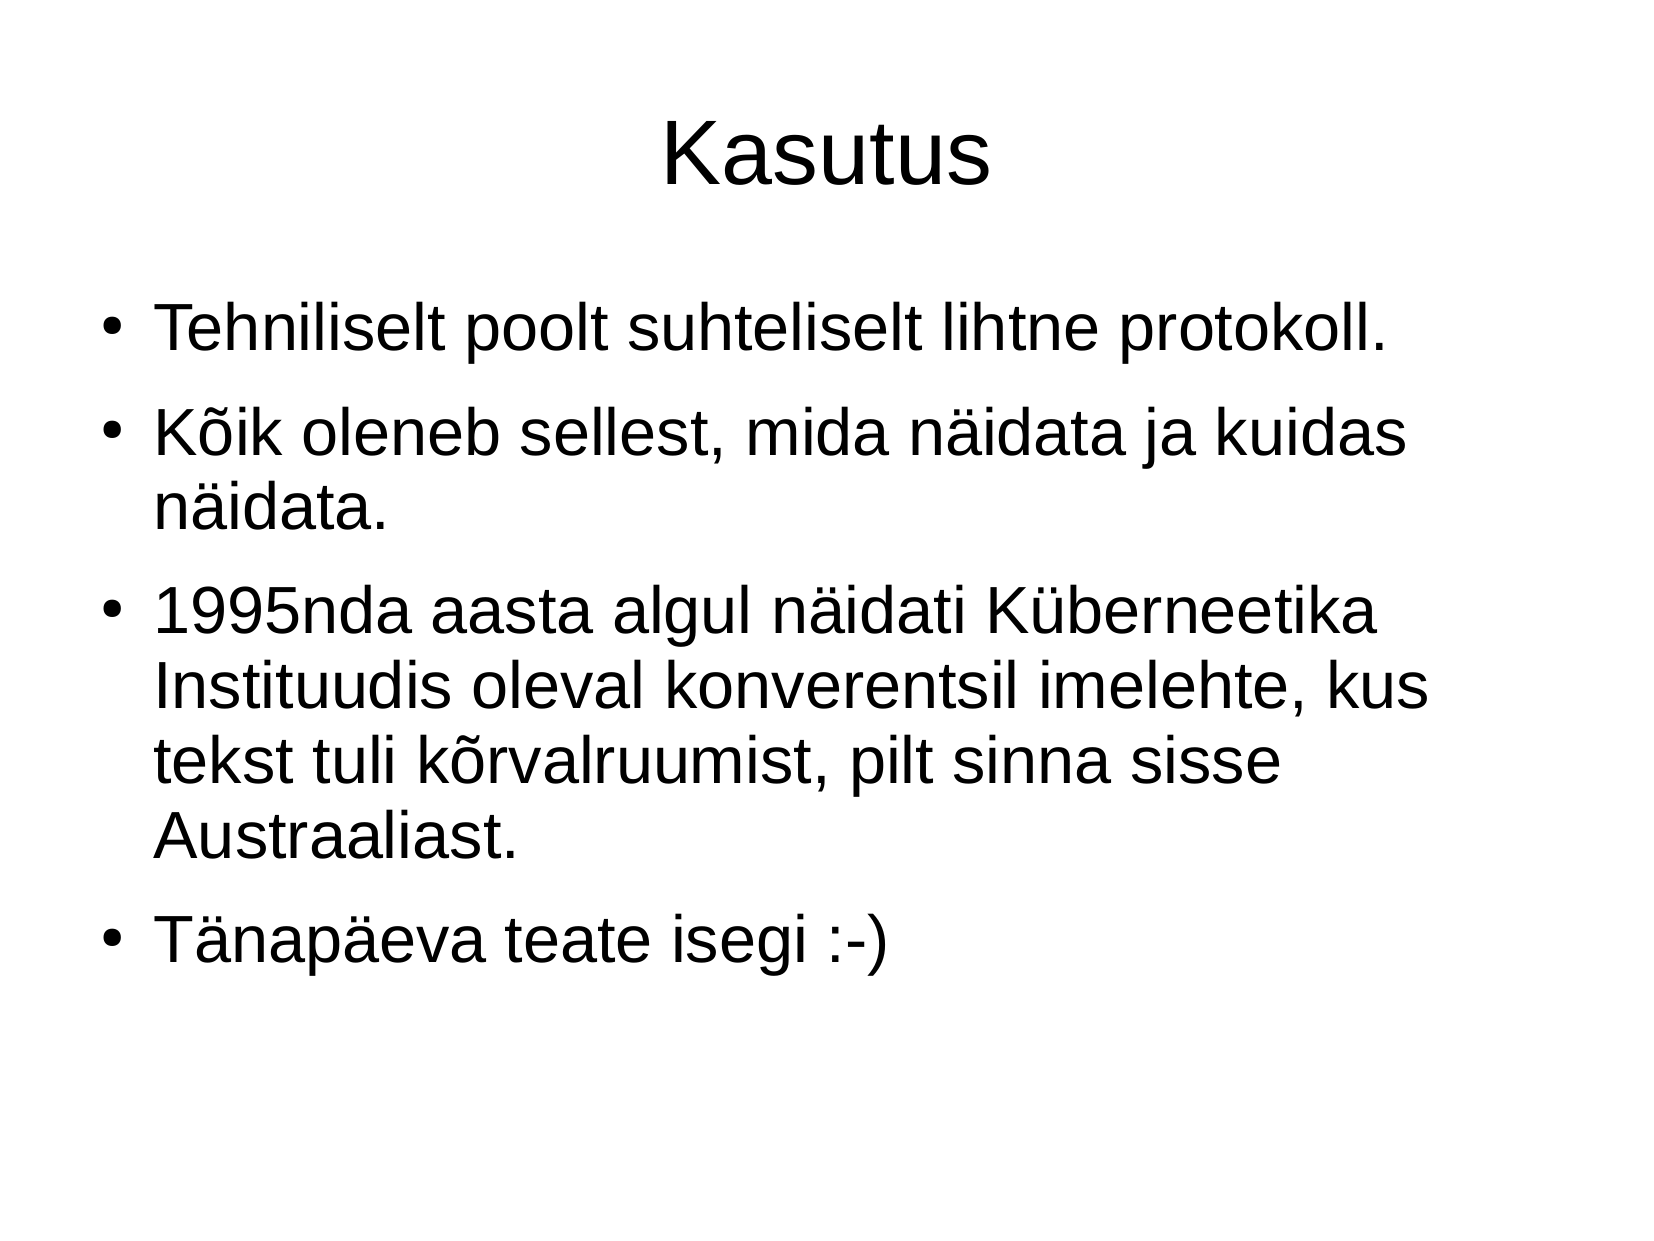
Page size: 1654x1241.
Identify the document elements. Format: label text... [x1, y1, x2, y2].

list Tehniliselt poolt suhteliselt lihtne protokoll. Kõik oleneb sellest, mida näidata ja kuidas näidata. 1995nda aasta algul näidati Küberneetika Instituudis oleval konverentsil imelehte, kus tekst tuli kõrvalruumist, pilt sinna sisse Austraaliast. Tänapäeva teate isegi :-) [82, 290, 1571, 1094]
title Kasutus [82, 56, 1571, 250]
